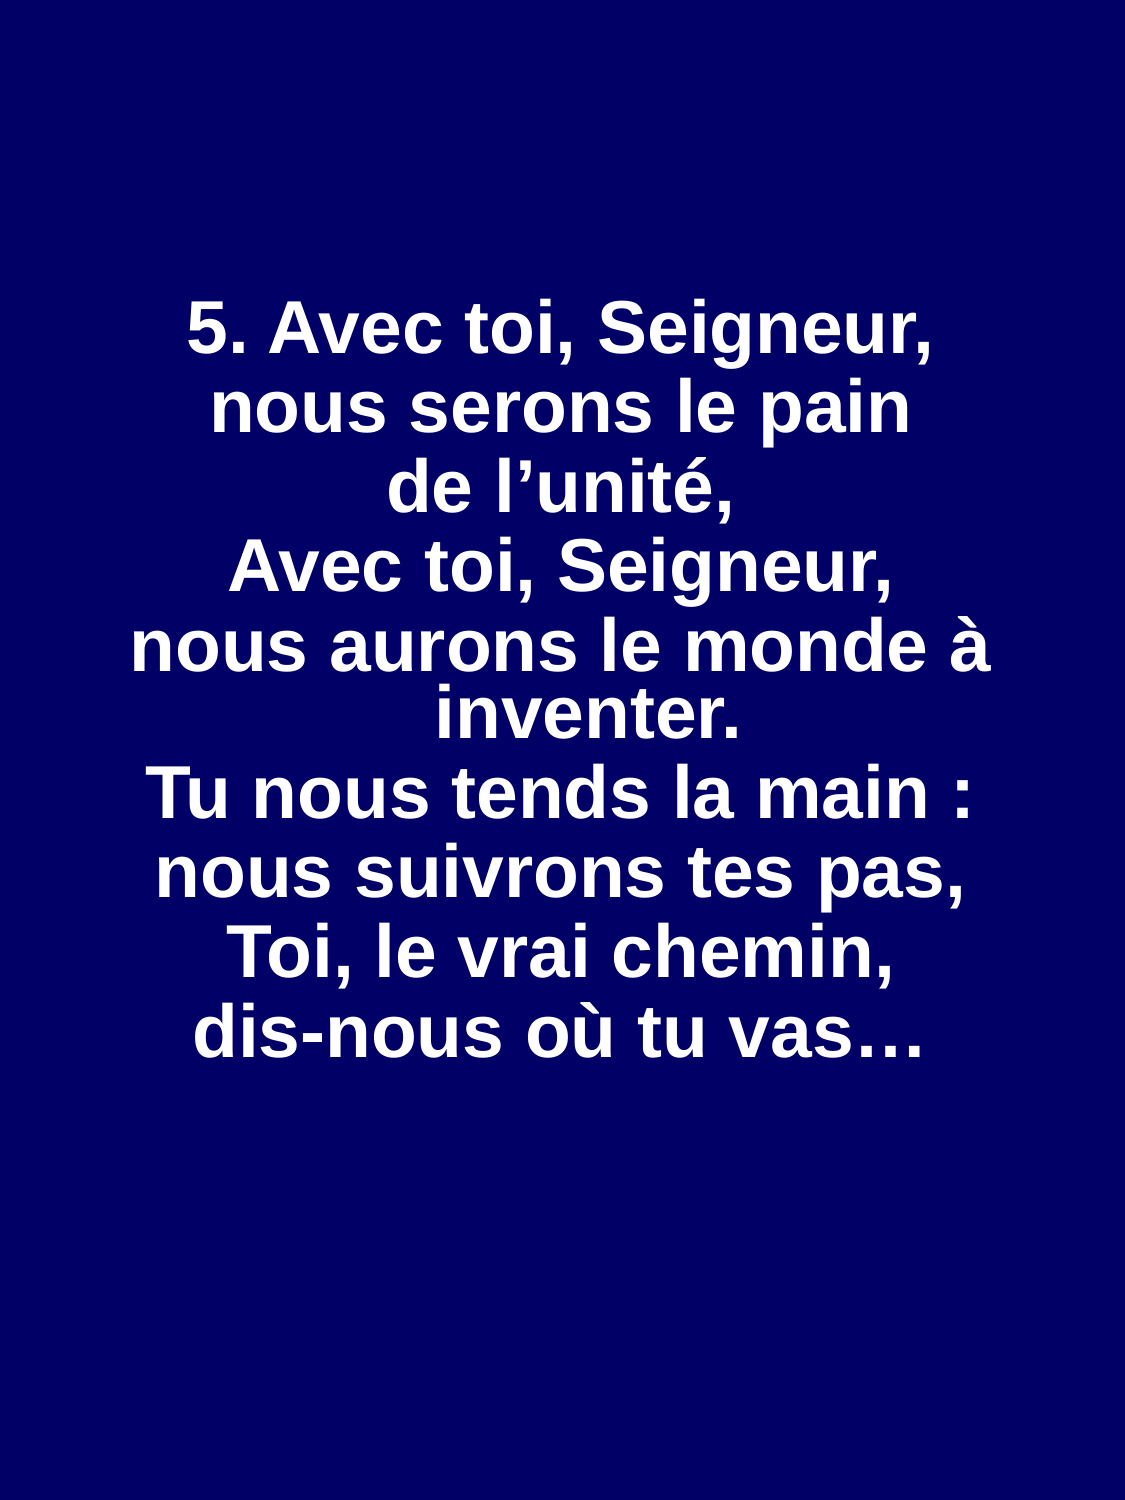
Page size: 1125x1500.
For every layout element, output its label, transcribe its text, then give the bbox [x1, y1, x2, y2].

text_box 5. Avec toi, Seigneur, nous serons le pain de lʼunité, Avec toi, Seigneur, nous aurons le monde à inventer. Tu nous tends la main : nous suivrons tes pas, Toi, le vrai chemin, dis-nous où tu vas… [11, 35, 1110, 1441]
